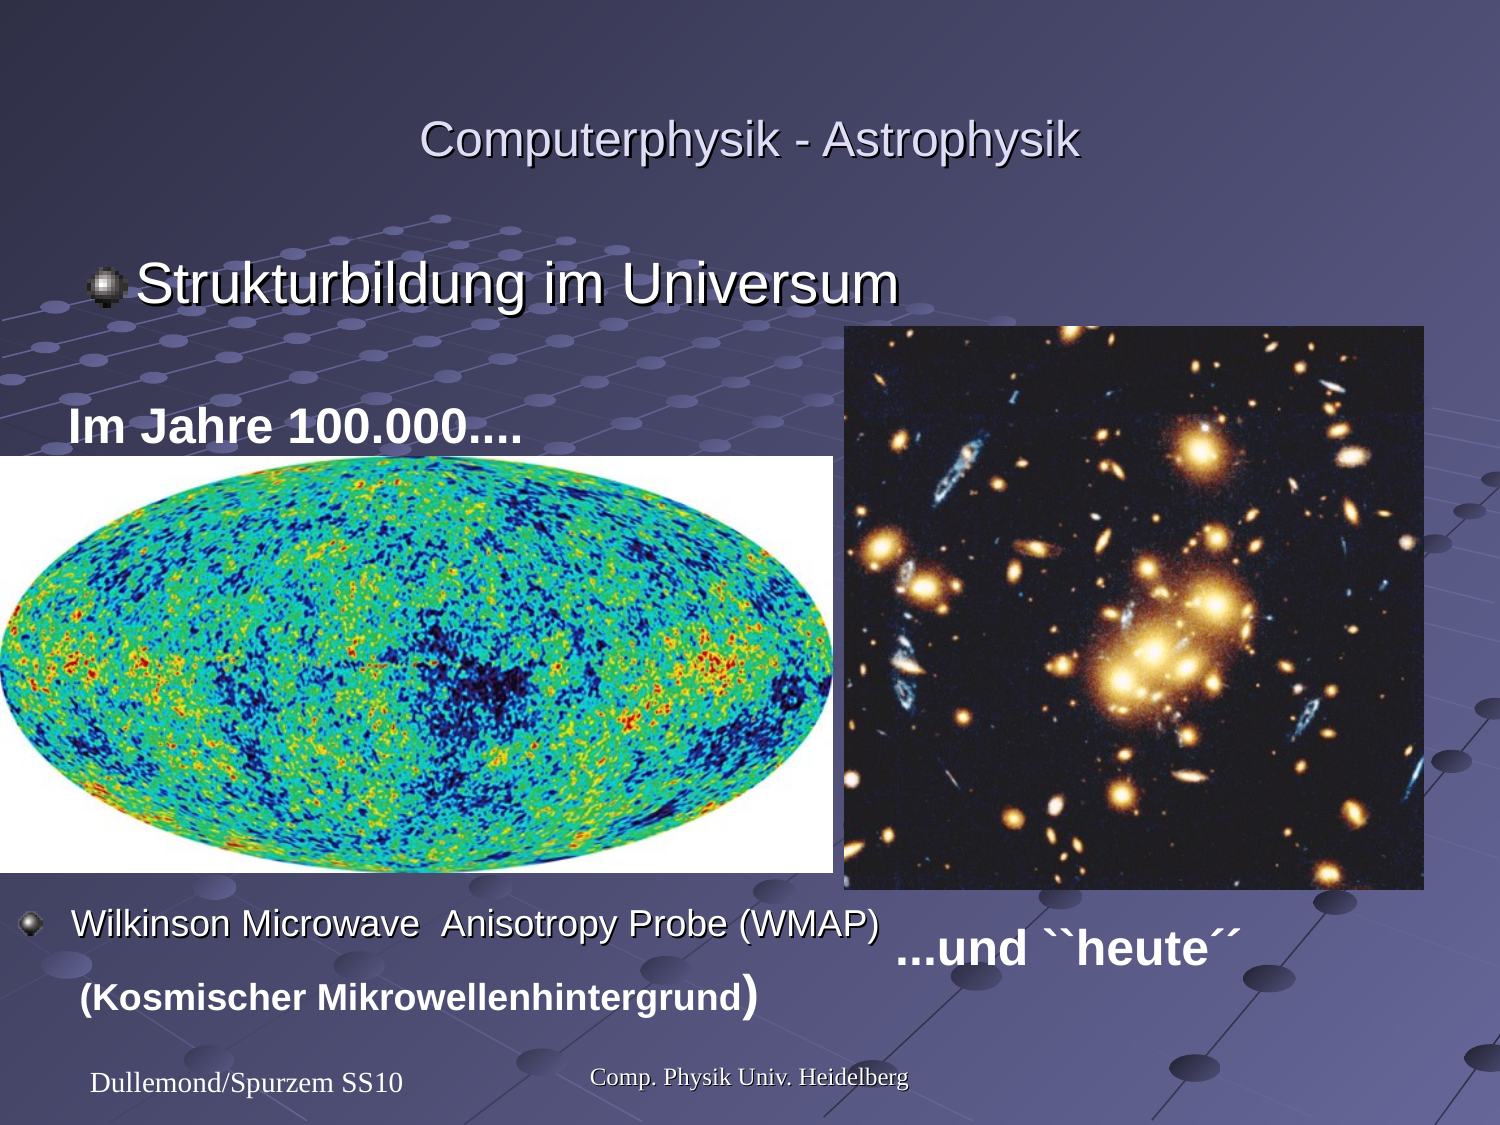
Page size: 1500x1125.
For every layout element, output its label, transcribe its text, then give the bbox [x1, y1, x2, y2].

text_box (Kosmischer Mikrowellenhintergrund)‏ [64, 953, 842, 1028]
text_box Im Jahre 100.000.... [53, 385, 1304, 461]
picture [0, 456, 833, 873]
text_box ...und ``heute´´ [852, 908, 1258, 984]
picture [844, 326, 1424, 890]
list Strukturbildung im Universum [64, 243, 1459, 1011]
title Computerphysik - Astrophysik [75, 45, 1426, 233]
text_box Wilkinson Microwave Anisotropy Probe (WMAP)‏ [0, 891, 896, 953]
picture [15, 908, 43, 936]
